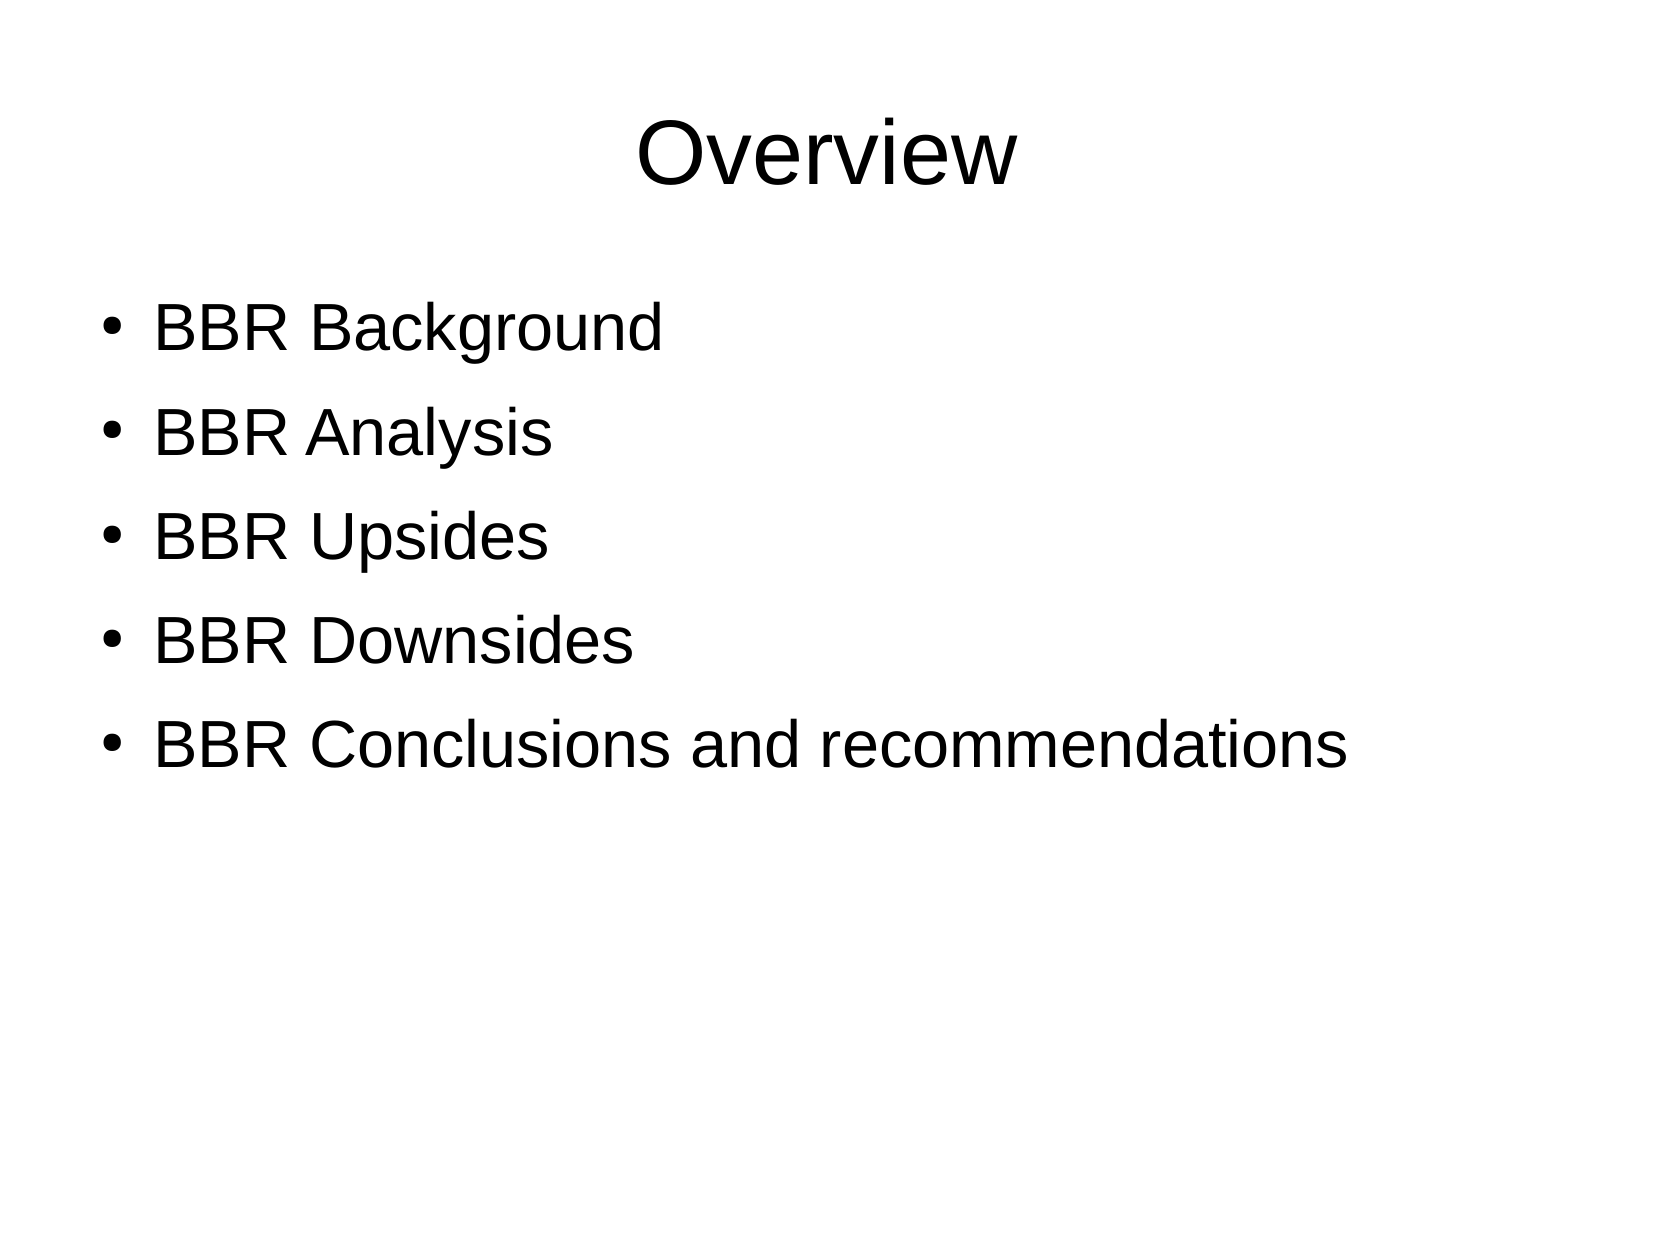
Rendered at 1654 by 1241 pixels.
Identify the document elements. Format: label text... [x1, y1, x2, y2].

list BBR Background BBR Analysis BBR Upsides BBR Downsides BBR Conclusions and recommendations [82, 290, 1571, 1010]
title Overview [82, 49, 1571, 257]
